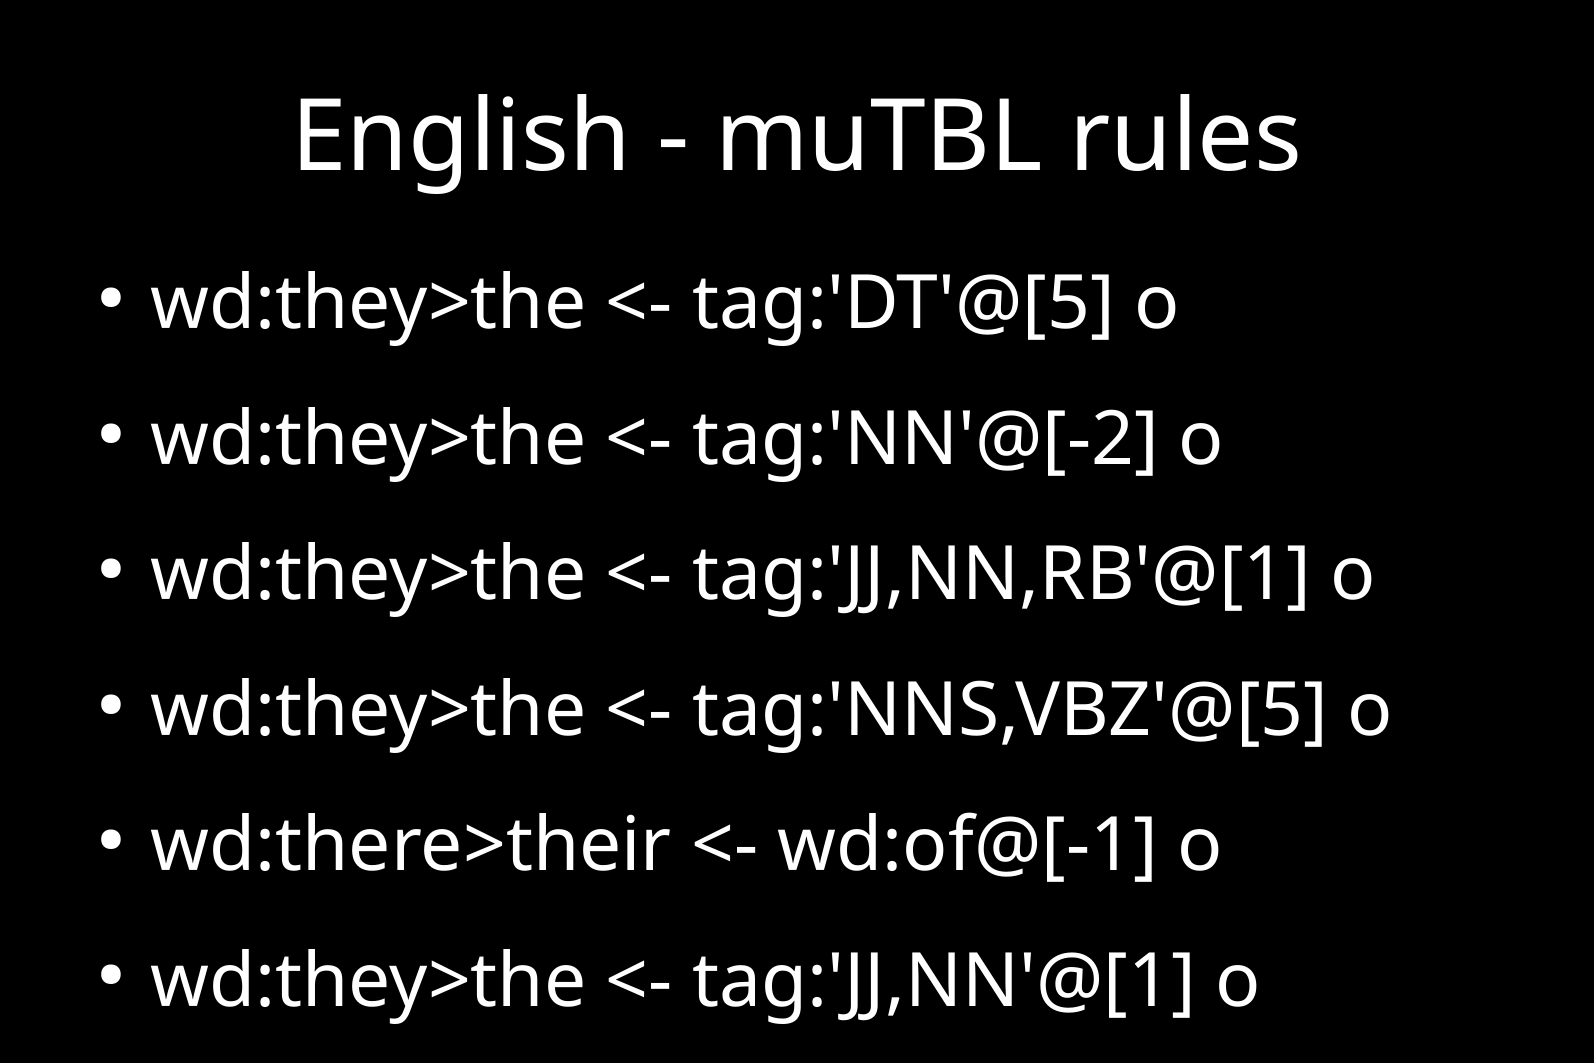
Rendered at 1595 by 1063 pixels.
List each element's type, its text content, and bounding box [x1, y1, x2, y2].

title English - muTBL rules [79, 49, 1515, 213]
list wd:they>the <- tag:'DT'@[5] o wd:they>the <- tag:'NN'@[-2] o wd:they>the <- tag:'JJ,NN,RB'@[1] o wd:they>the <- tag:'NNS,VBZ'@[5] o wd:there>their <- wd:of@[-1] o wd:they>the <- tag:'JJ,NN'@[1] o [79, 248, 1515, 939]
